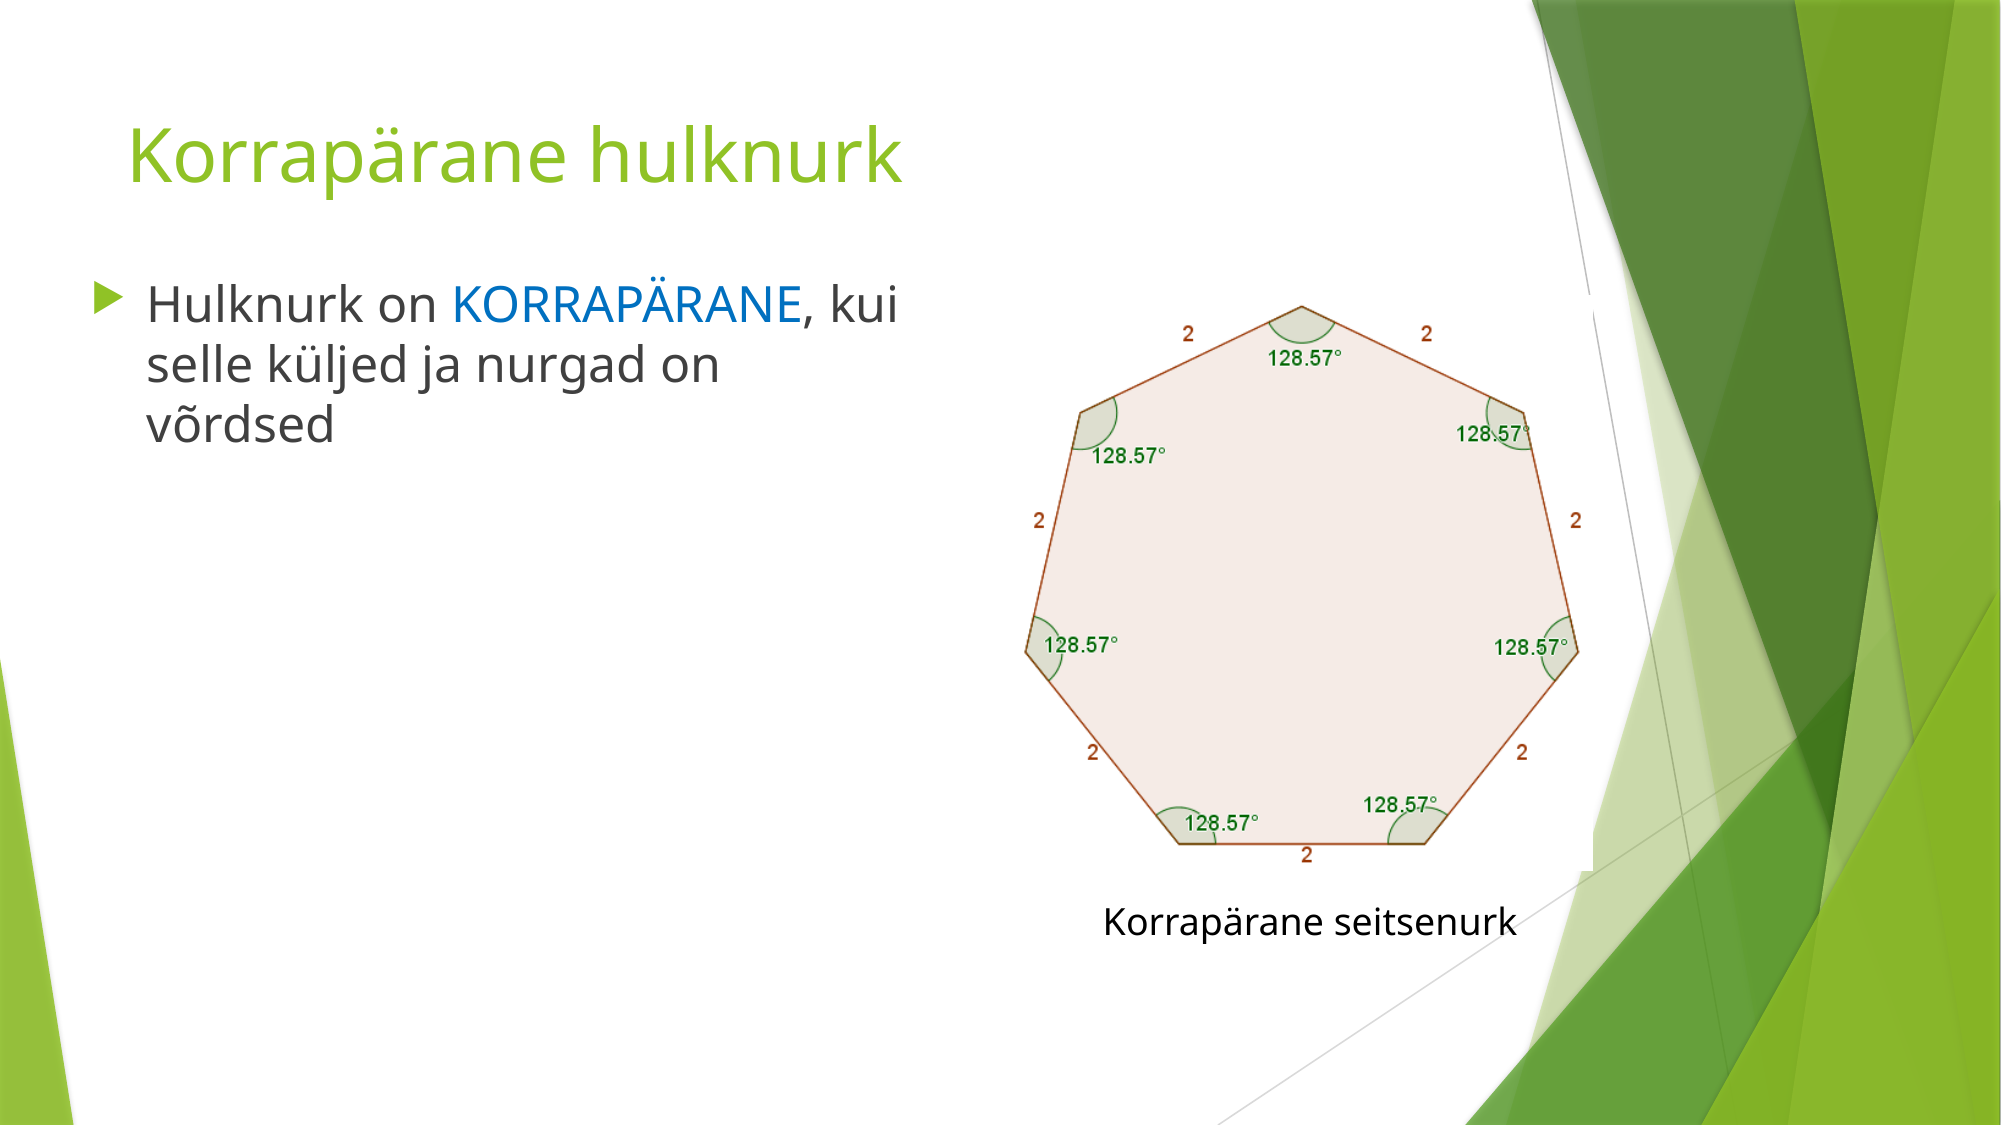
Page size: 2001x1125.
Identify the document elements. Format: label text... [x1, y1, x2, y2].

text_box Korrapärane seitsenurk [1087, 890, 1533, 951]
title Korrapärane hulknurk [111, 99, 1522, 317]
list Hulknurk on KORRAPÄRANE, kui selle küljed ja nurgad on võrdsed [75, 265, 929, 1072]
picture [1011, 295, 1593, 871]
